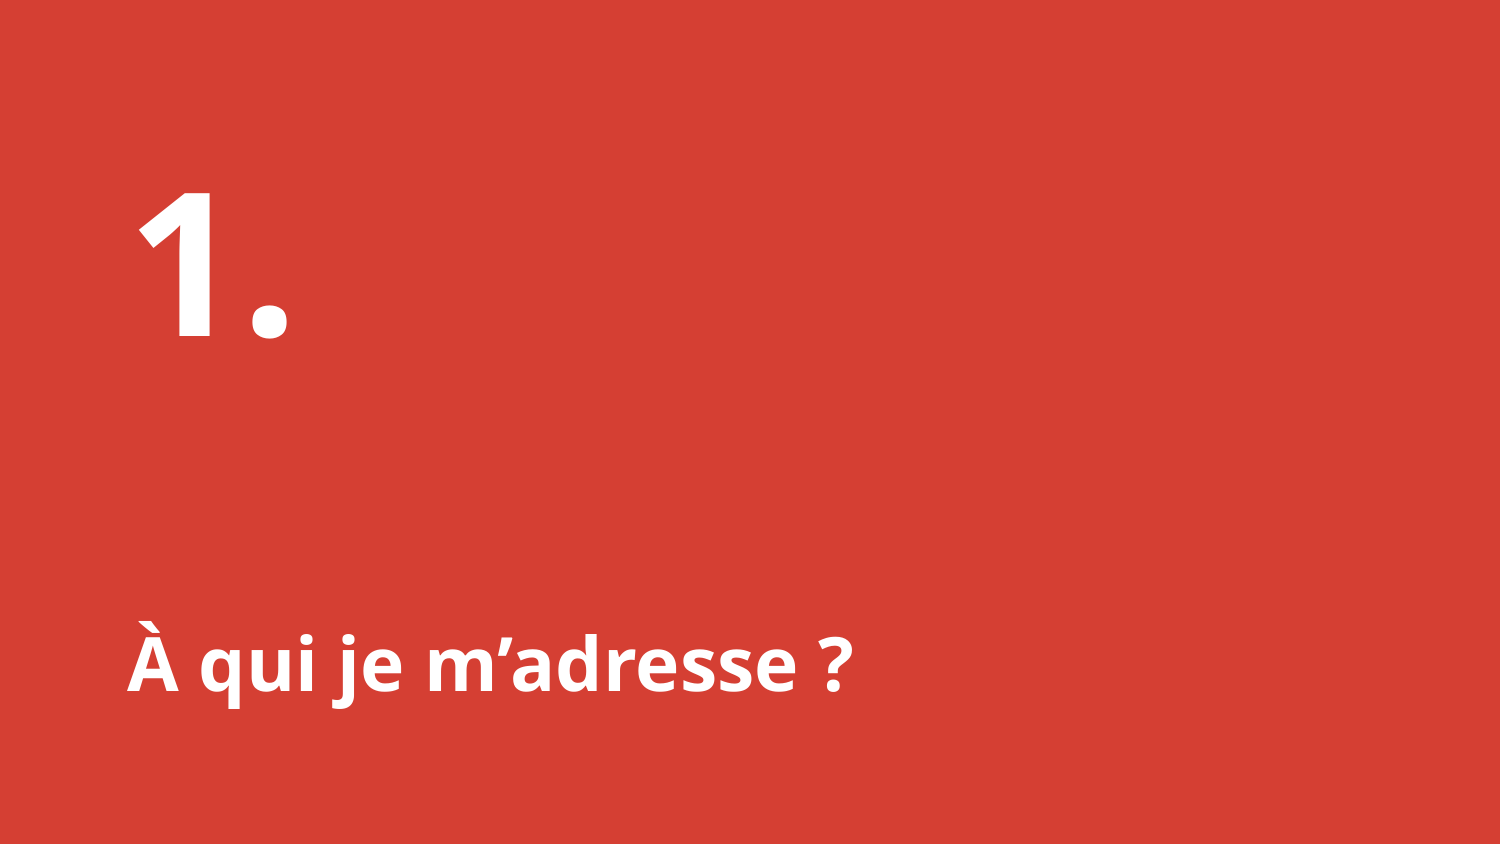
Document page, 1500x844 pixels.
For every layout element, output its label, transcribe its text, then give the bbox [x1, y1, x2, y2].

title 1. À qui je m’adresse ? [112, 106, 1388, 737]
